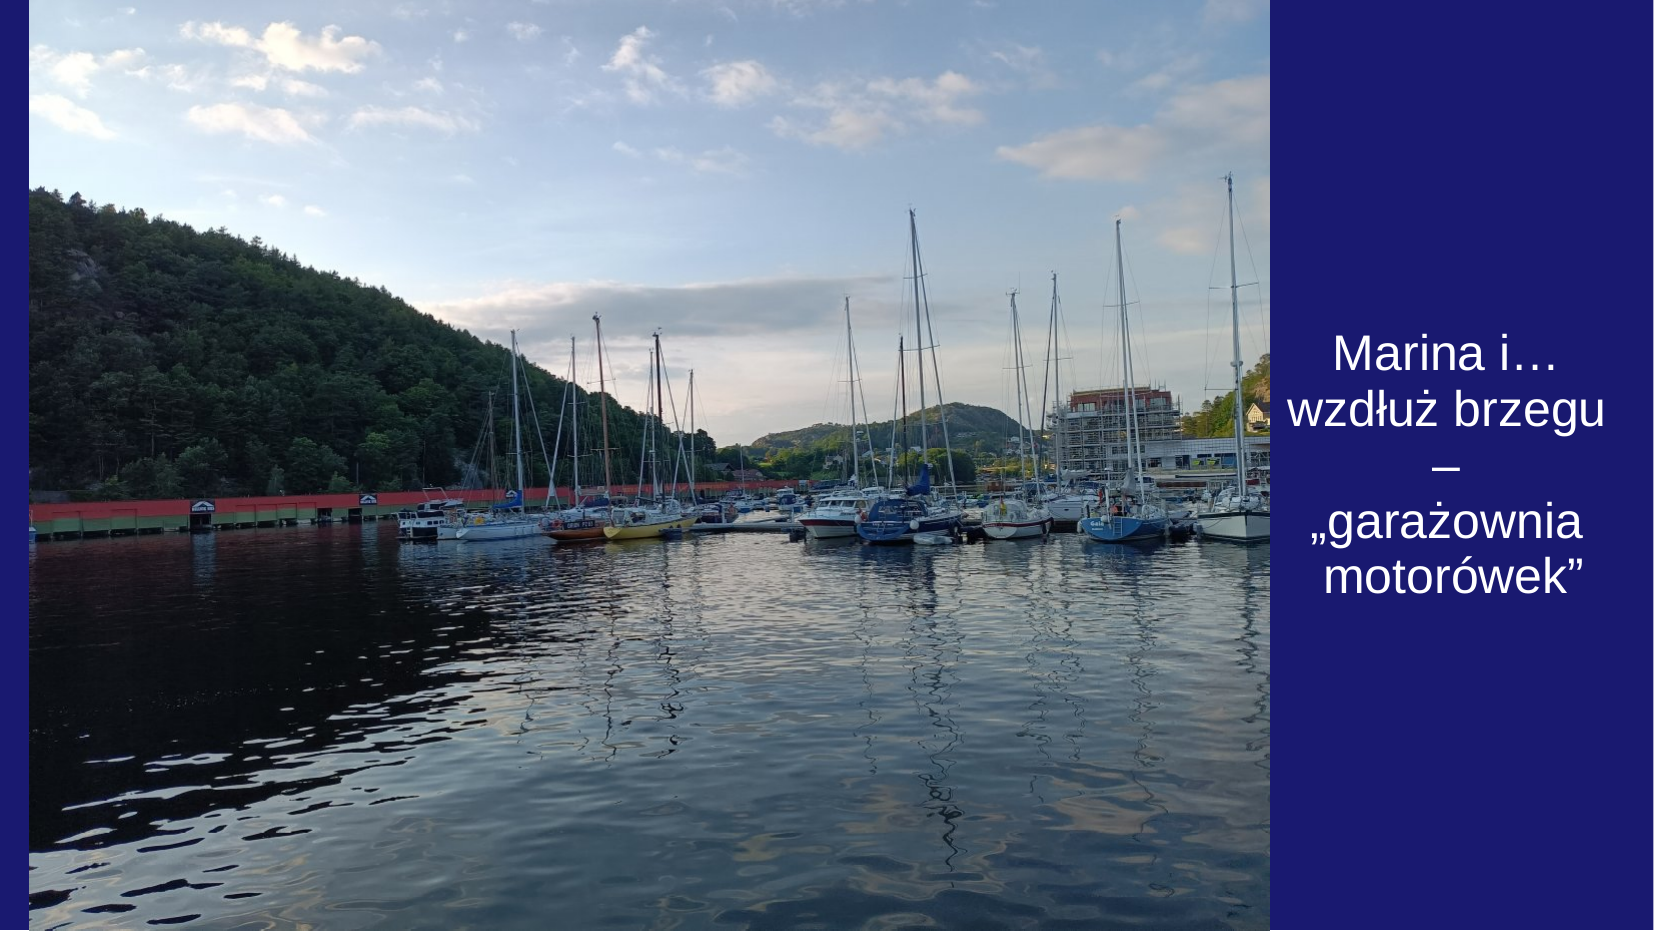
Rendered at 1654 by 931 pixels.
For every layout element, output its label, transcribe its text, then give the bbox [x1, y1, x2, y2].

text_box Marina i… wzdłuż brzegu – „garażownia motorówek” [1218, 318, 1654, 612]
picture [29, 0, 1270, 931]
